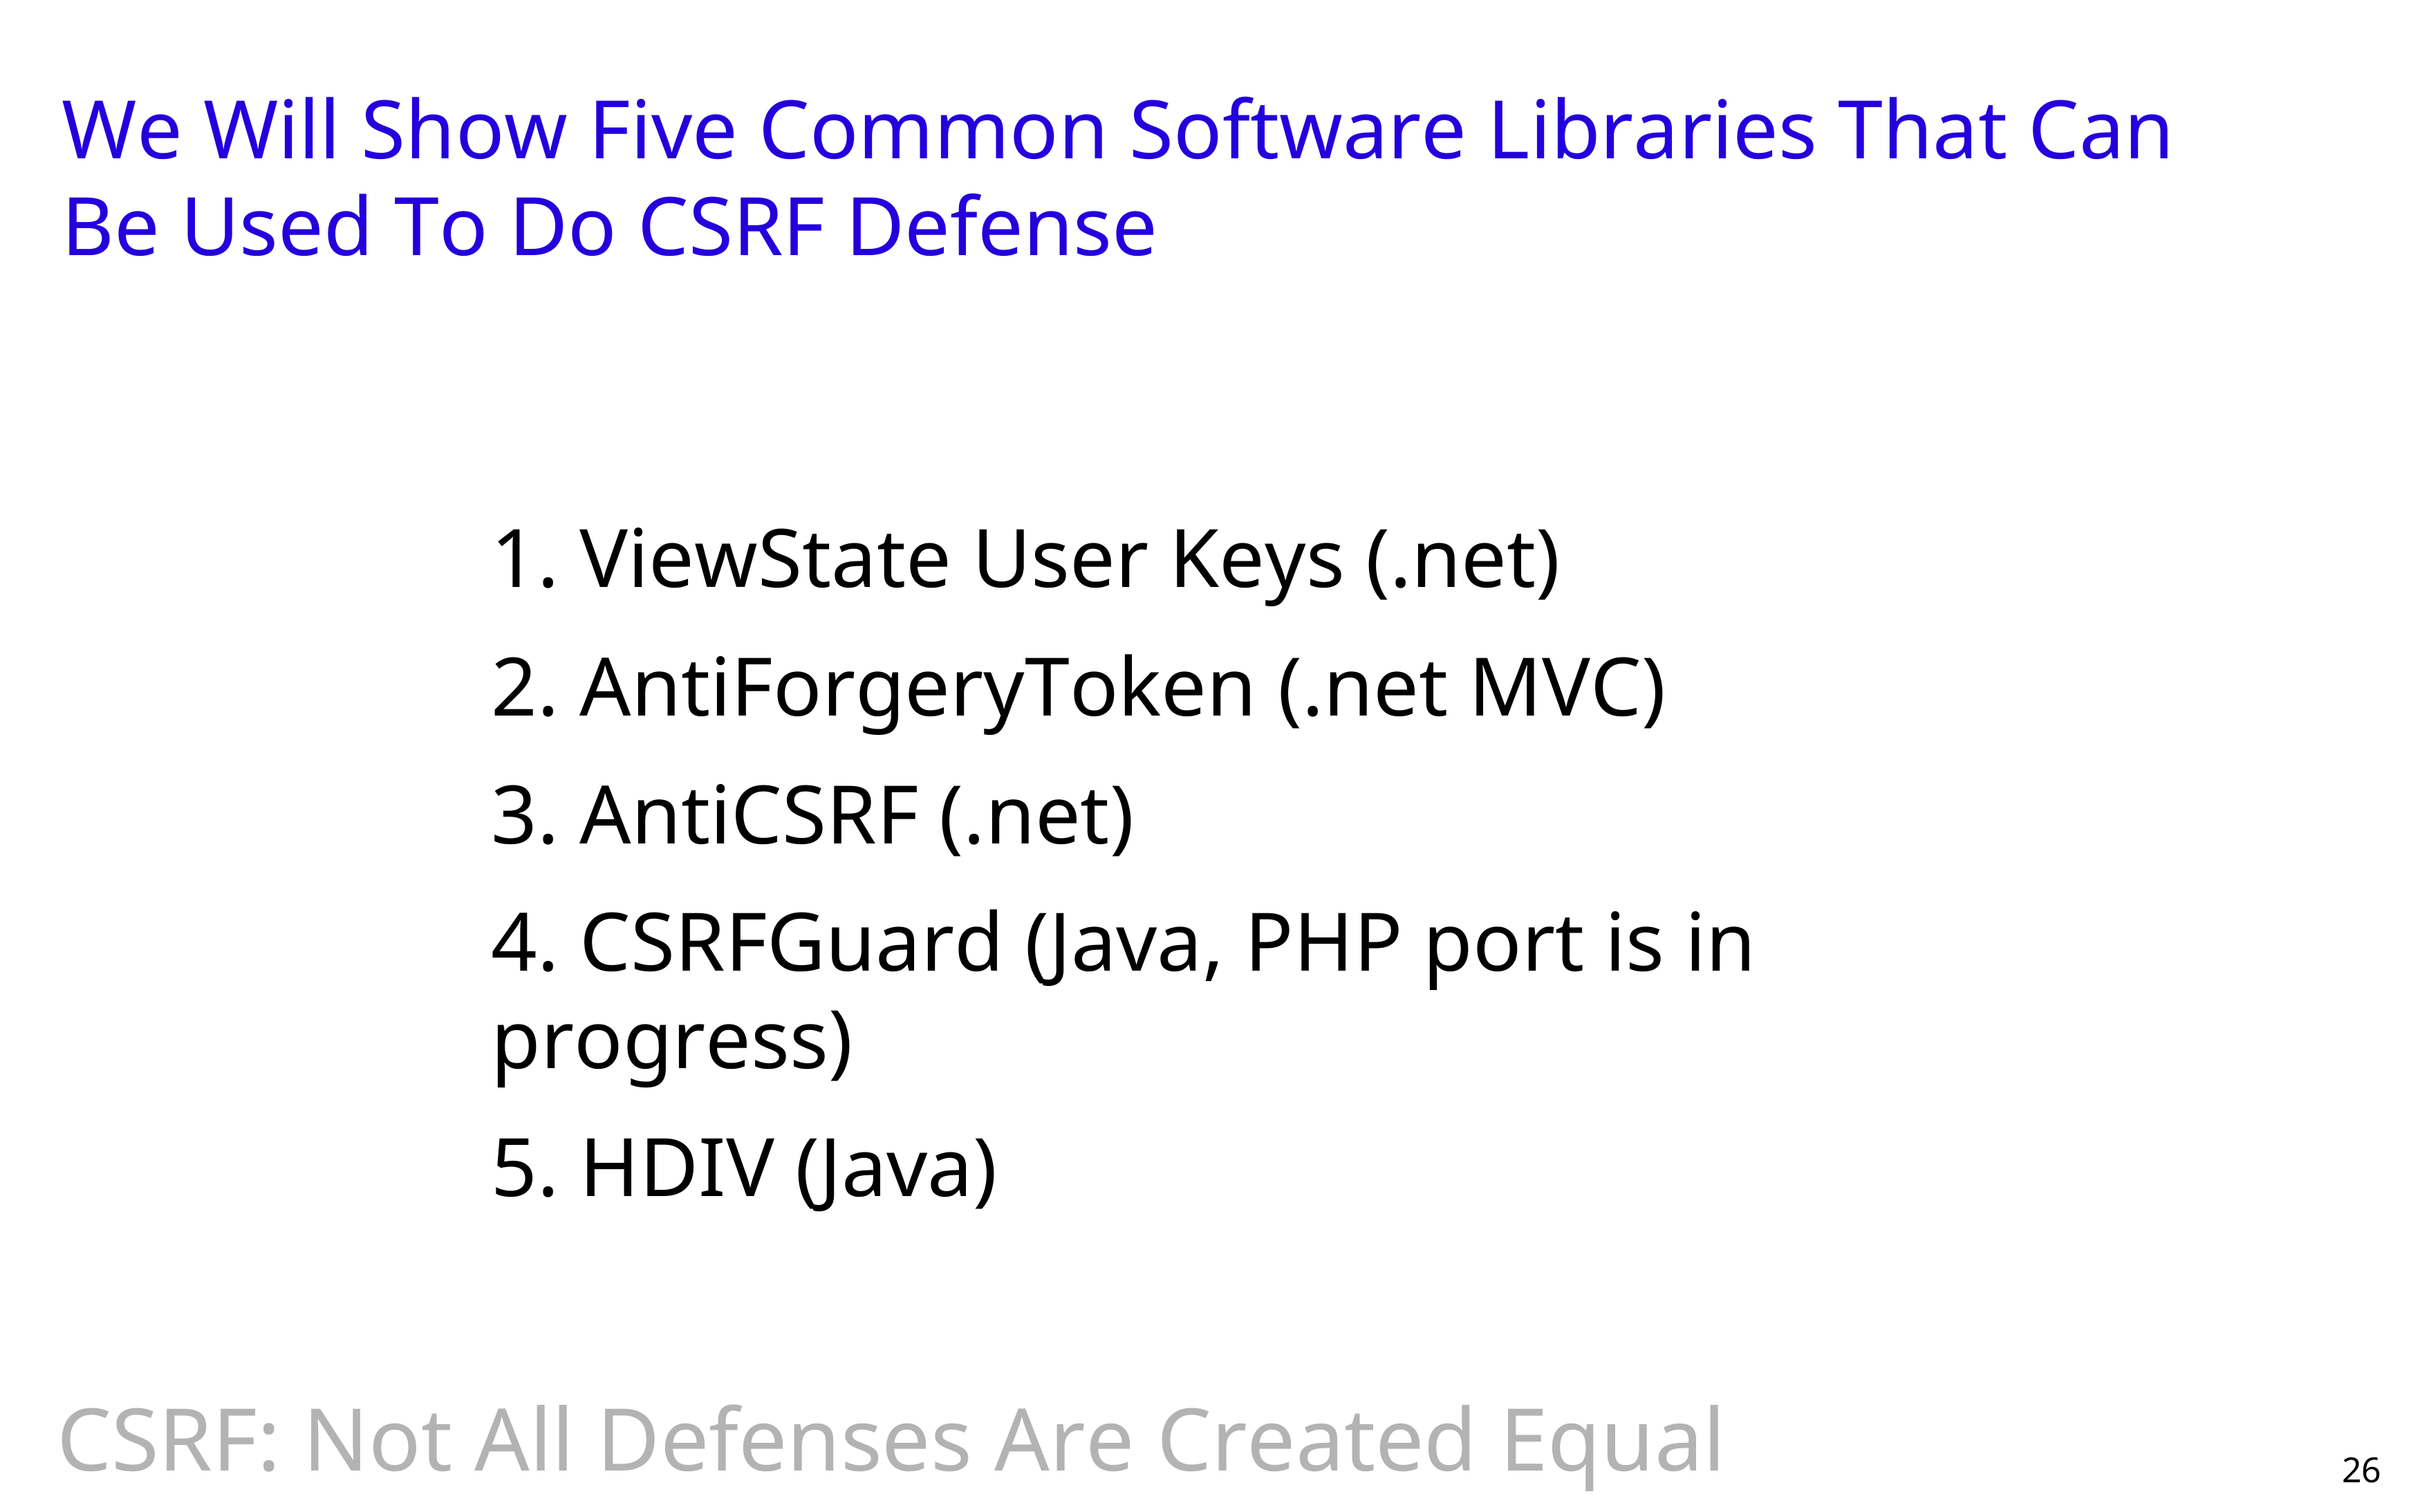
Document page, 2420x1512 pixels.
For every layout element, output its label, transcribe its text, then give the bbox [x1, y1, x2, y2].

text_box ViewState User Keys (.net) AntiForgeryToken (.net MVC) AntiCSRF (.net) CSRFGuard (Java, PHP port is in progress) HDIV (Java) [477, 498, 2044, 1125]
text_box <number> [2334, 1443, 2390, 1497]
text_box We Will Show Five Common Software Libraries That Can Be Used To Do CSRF Defense [52, 73, 2293, 277]
